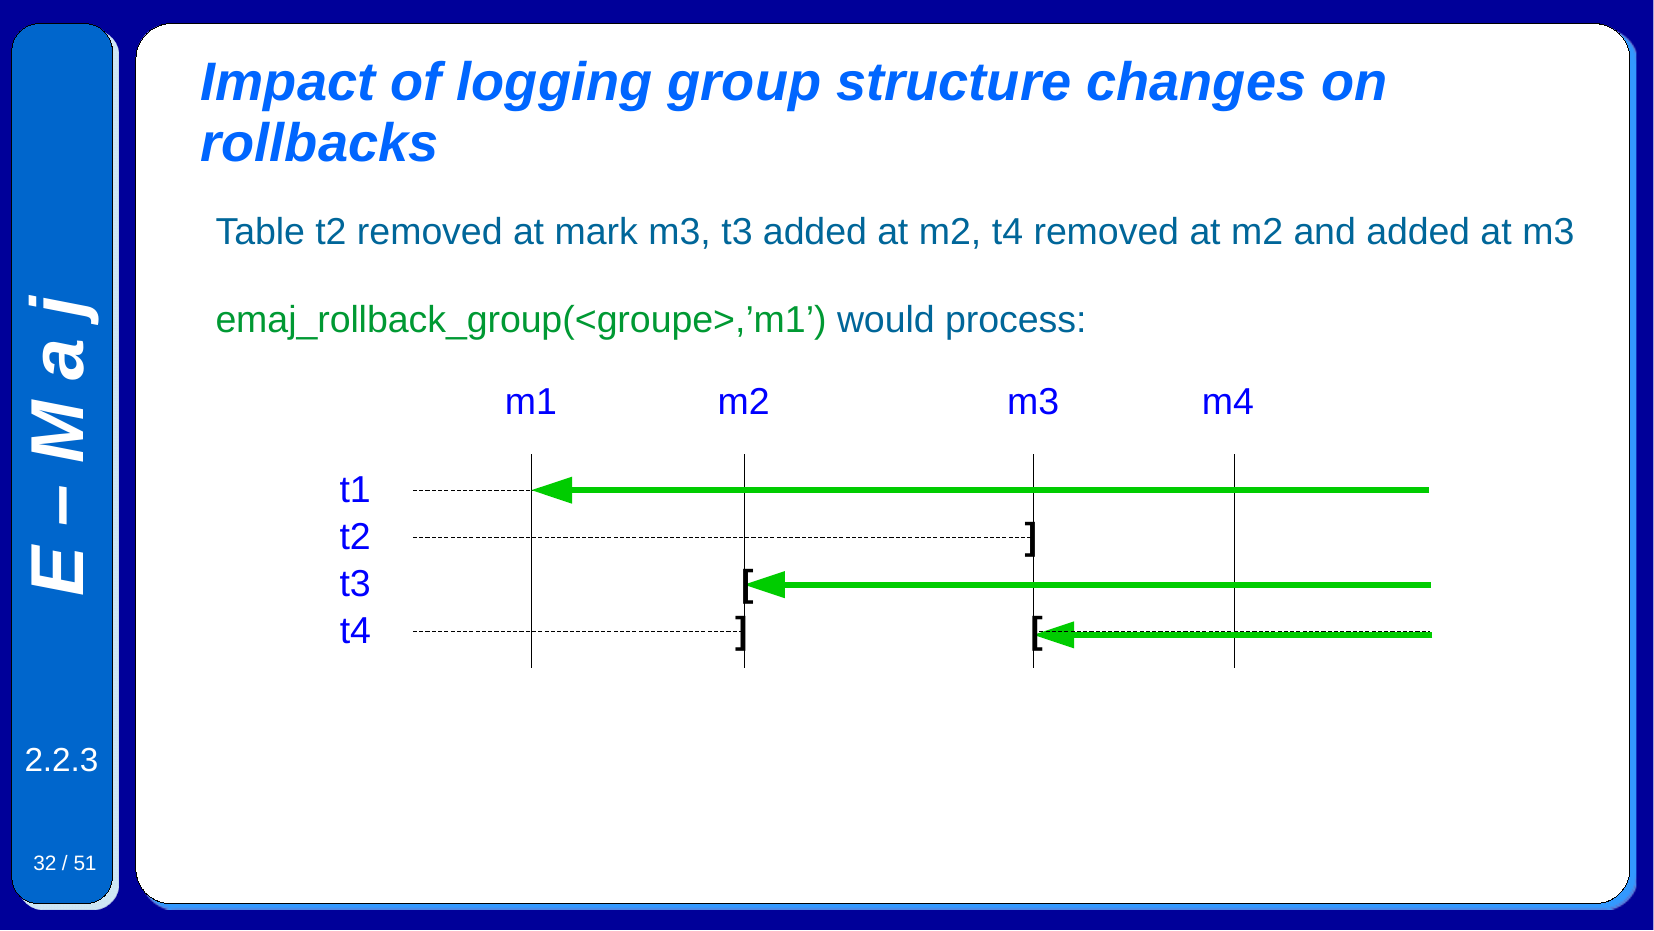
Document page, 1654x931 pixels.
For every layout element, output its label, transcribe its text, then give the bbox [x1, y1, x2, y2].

text_box t1 [324, 460, 386, 507]
title Impact of logging group structure changes on rollbacks [200, 34, 1575, 191]
text_box m3 [992, 373, 1074, 430]
text_box ] [1009, 507, 1053, 565]
text_box t3 [324, 555, 386, 602]
text_box [ [726, 555, 769, 612]
text_box emaj_rollback_group(<groupe>,’m1’) would process: [200, 291, 1102, 349]
text_box m4 [1187, 373, 1269, 430]
text_box t2 [324, 507, 386, 555]
text_box m1 [490, 373, 572, 430]
text_box m2 [702, 373, 785, 430]
text_box ] [720, 602, 763, 660]
text_box Table t2 removed at mark m3, t3 added at m2, t4 removed at m2 and added at m3 [200, 203, 1601, 260]
text_box [ [1015, 602, 1058, 660]
text_box t4 [324, 602, 386, 660]
